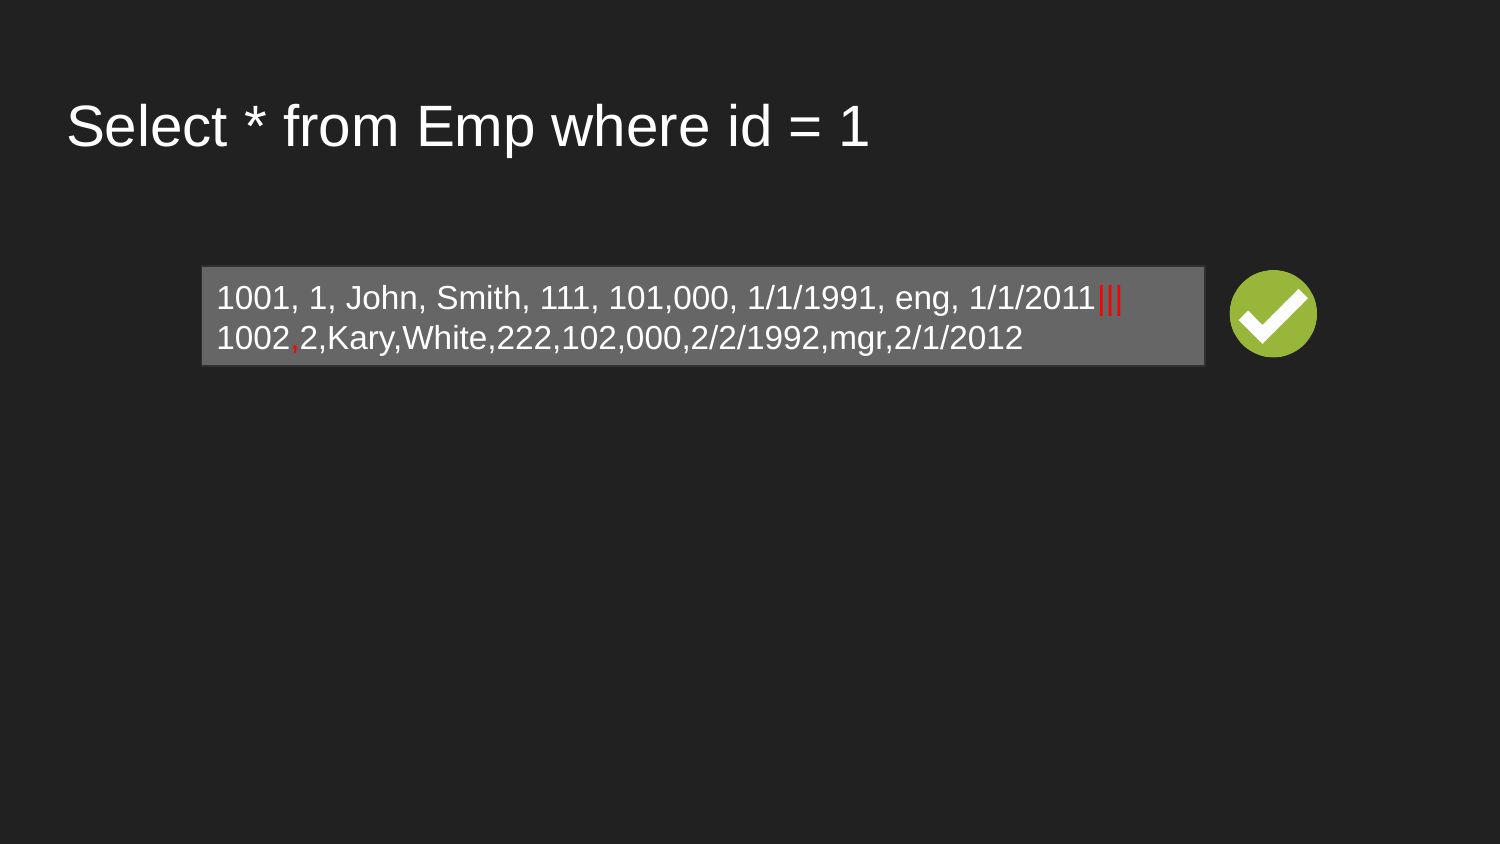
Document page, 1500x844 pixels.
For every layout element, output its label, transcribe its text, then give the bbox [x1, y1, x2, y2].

picture [1221, 264, 1325, 368]
text_box 1001, 1, John, Smith, 111, 101,000, 1/1/1991, eng, 1/1/2011||| 1002,2,Kary,White,222,102,000,2/2/1992,mgr,2/1/2012 [201, 265, 1206, 366]
title Select * from Emp where id = 1 [51, 72, 1449, 167]
